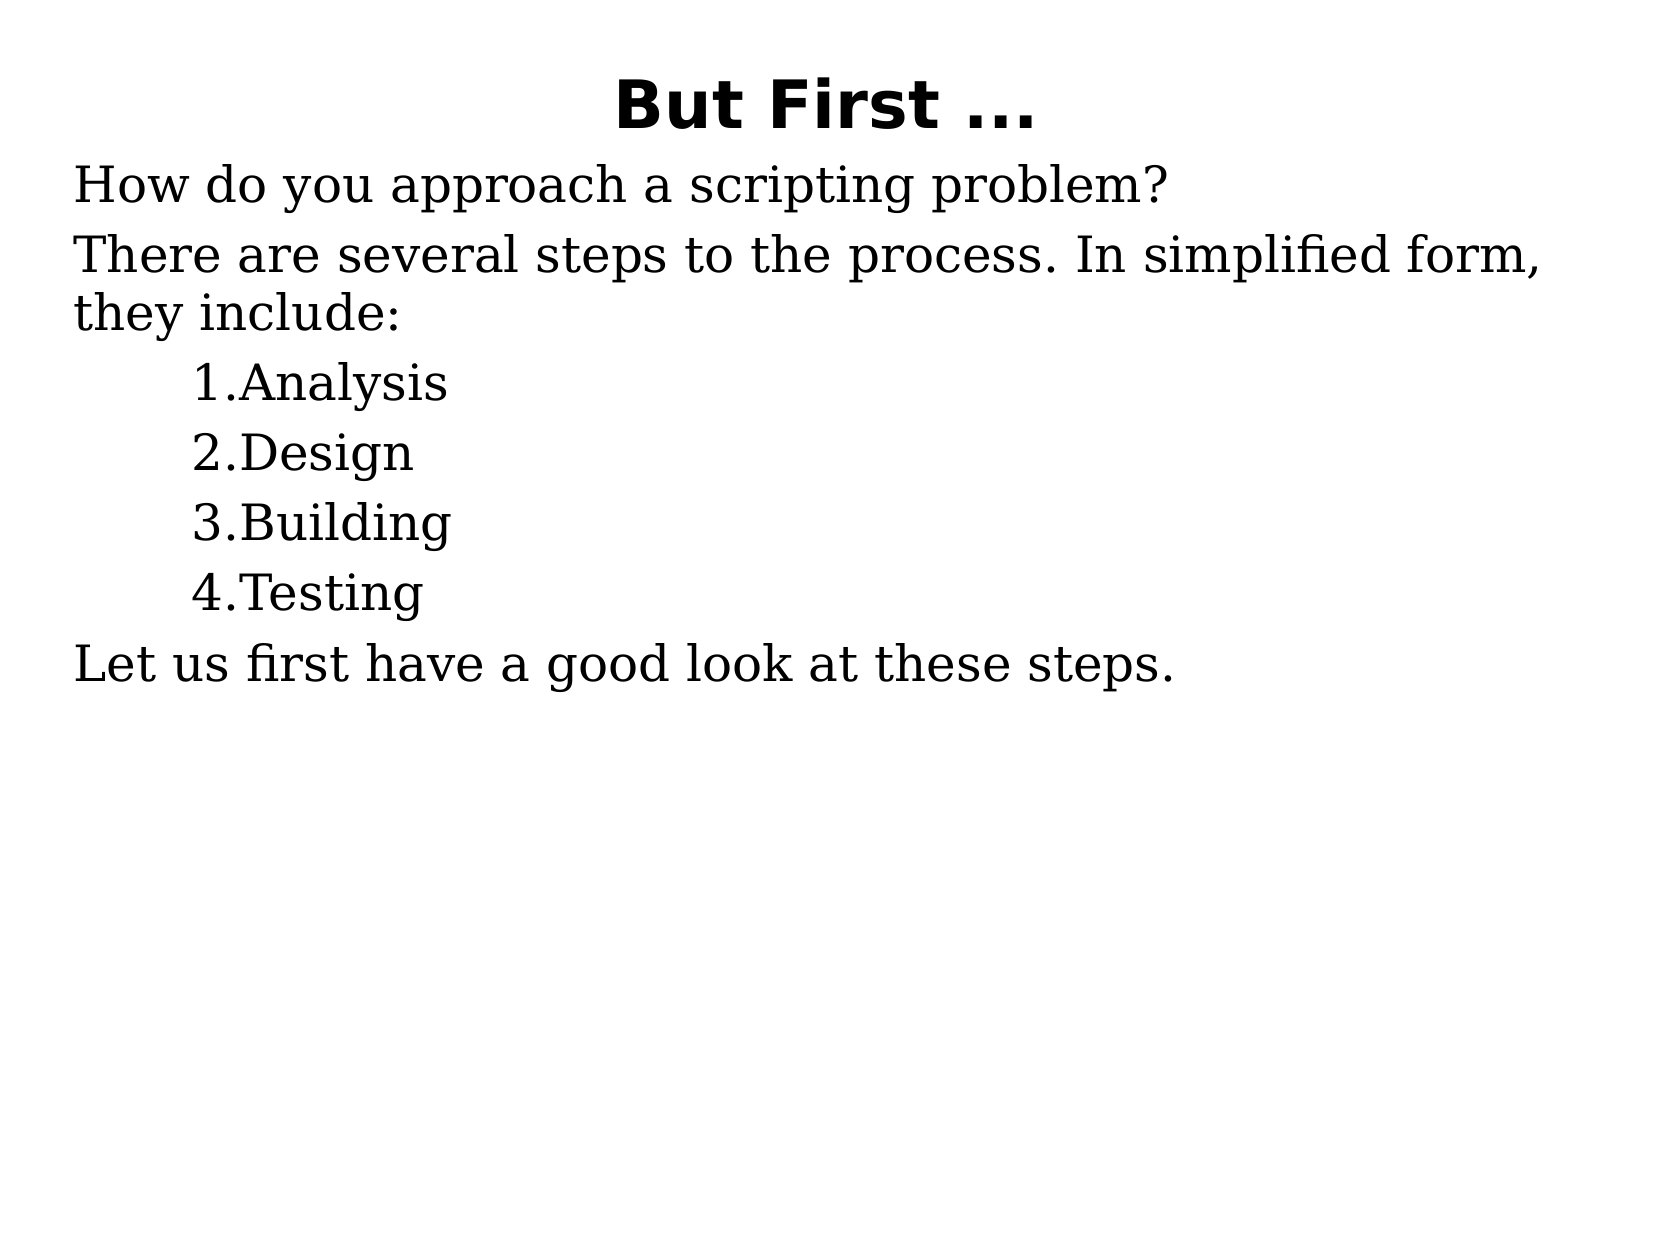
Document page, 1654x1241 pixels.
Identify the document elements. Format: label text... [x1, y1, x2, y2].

text_box But First ... How do you approach a scripting problem? There are several steps to the process. In simplified form, they include: Analysis Design Building Testing Let us first have a good look at these steps. [59, 59, 1595, 701]
